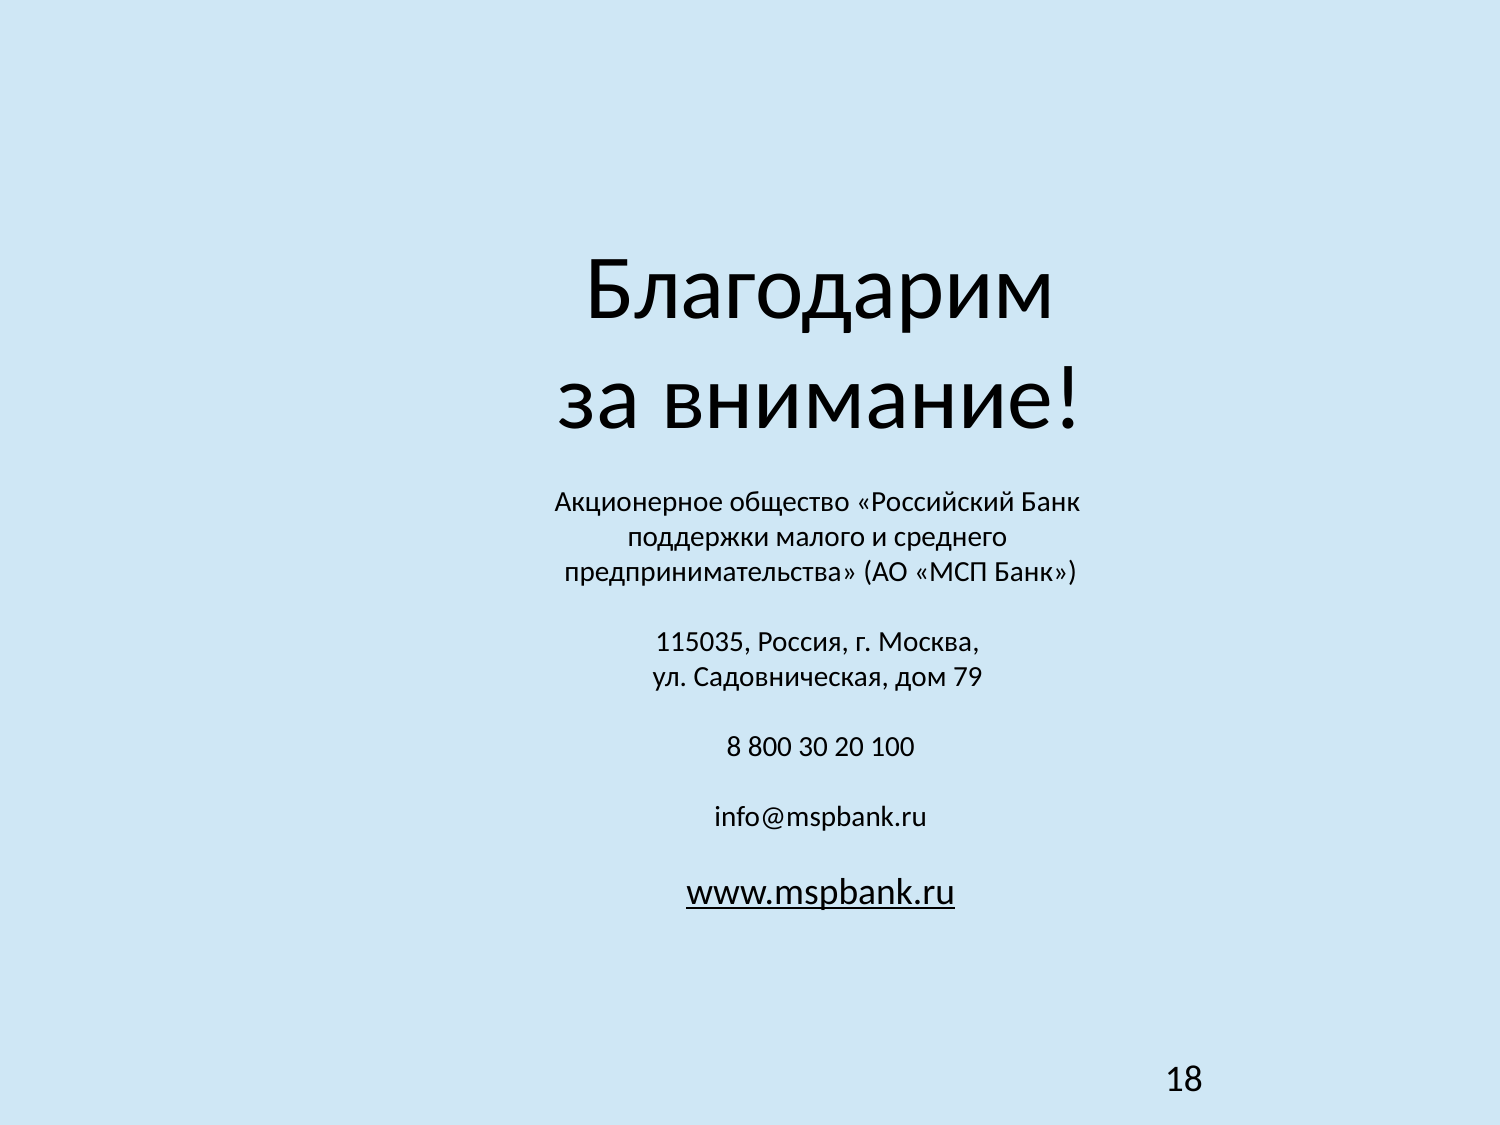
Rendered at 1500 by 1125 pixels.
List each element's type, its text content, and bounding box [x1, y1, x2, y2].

title Благодарим за внимание! Акционерное общество «Российский Банк поддержки малого и среднего предпринимательства» (АО «МСП Банк») 115035, Россия, г. Москва, ул. Садовническая, дом 79 8 800 30 20 100 info@mspbank.ru www.mspbank.ru [454, 219, 1187, 1000]
slide_number <номер> [1149, 1046, 1500, 1107]
